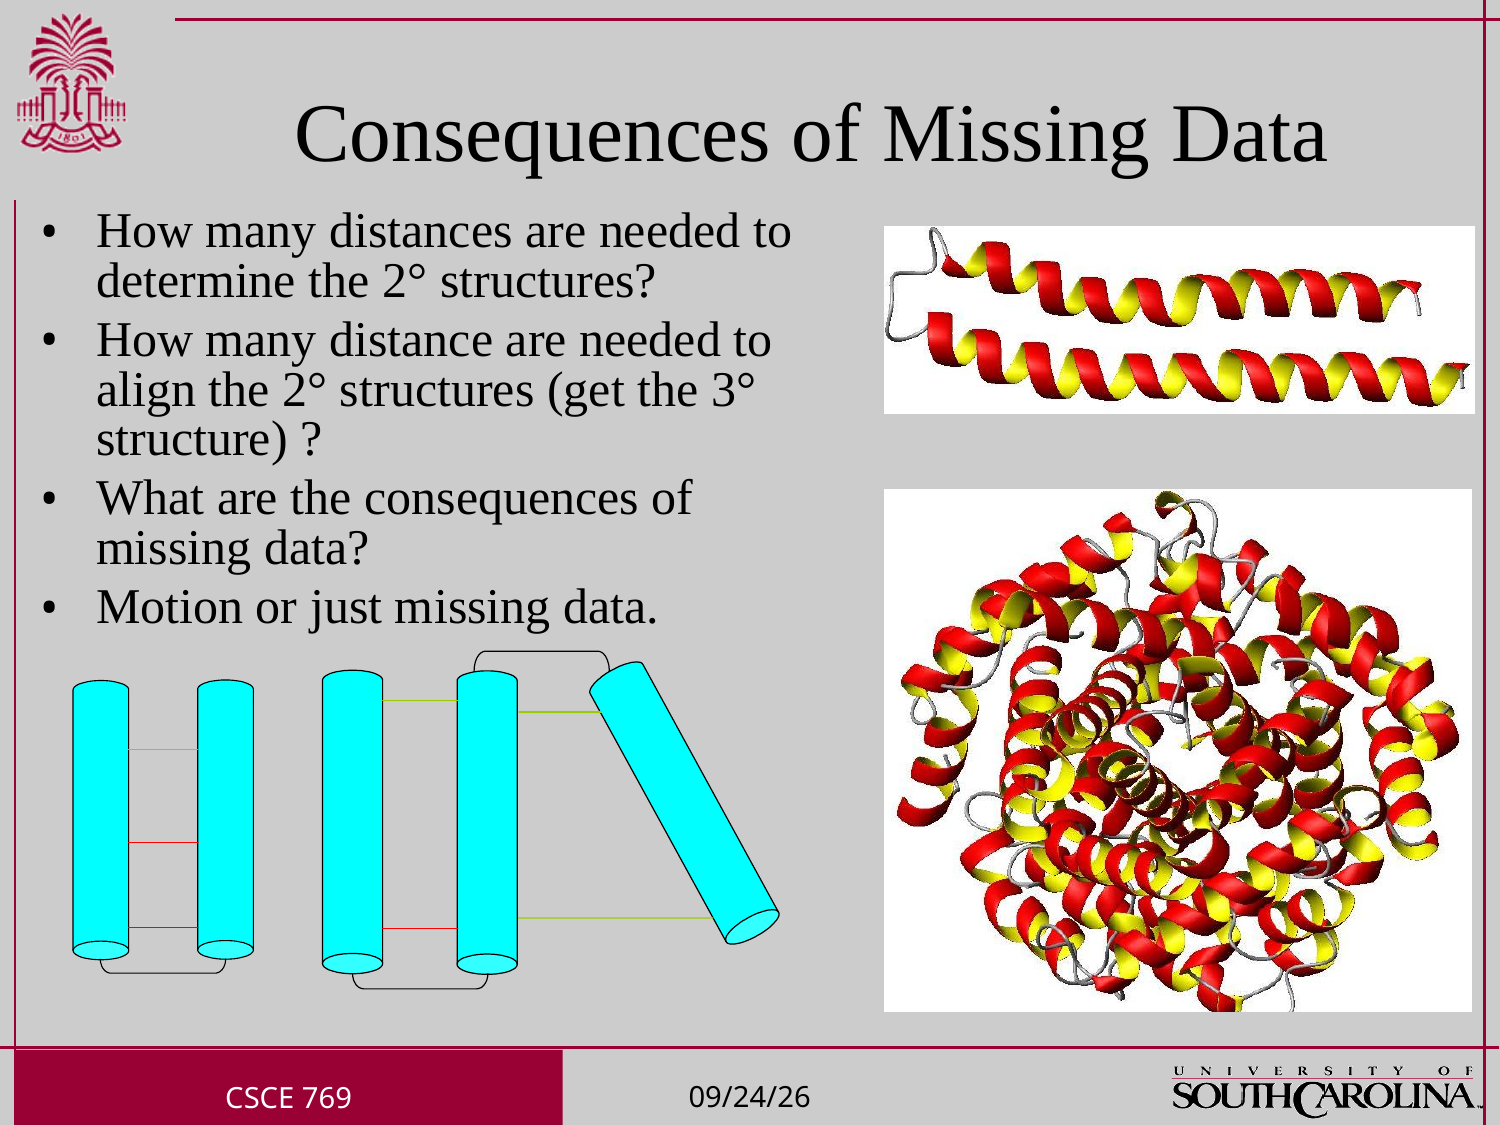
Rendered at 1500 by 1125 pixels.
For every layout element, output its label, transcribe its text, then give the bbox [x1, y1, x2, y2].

list How many distances are needed to determine the 2° structures? How many distance are needed to align the 2° structures (get the 3° structure) ? What are the consequences of missing data? Motion or just missing data. [24, 200, 863, 647]
chart [312, 643, 794, 1000]
picture [884, 489, 1472, 1012]
picture [1162, 1049, 1483, 1125]
title Consequences of Missing Data [174, 9, 1450, 188]
picture [12, 12, 131, 155]
chart [62, 674, 272, 982]
picture [884, 226, 1475, 414]
